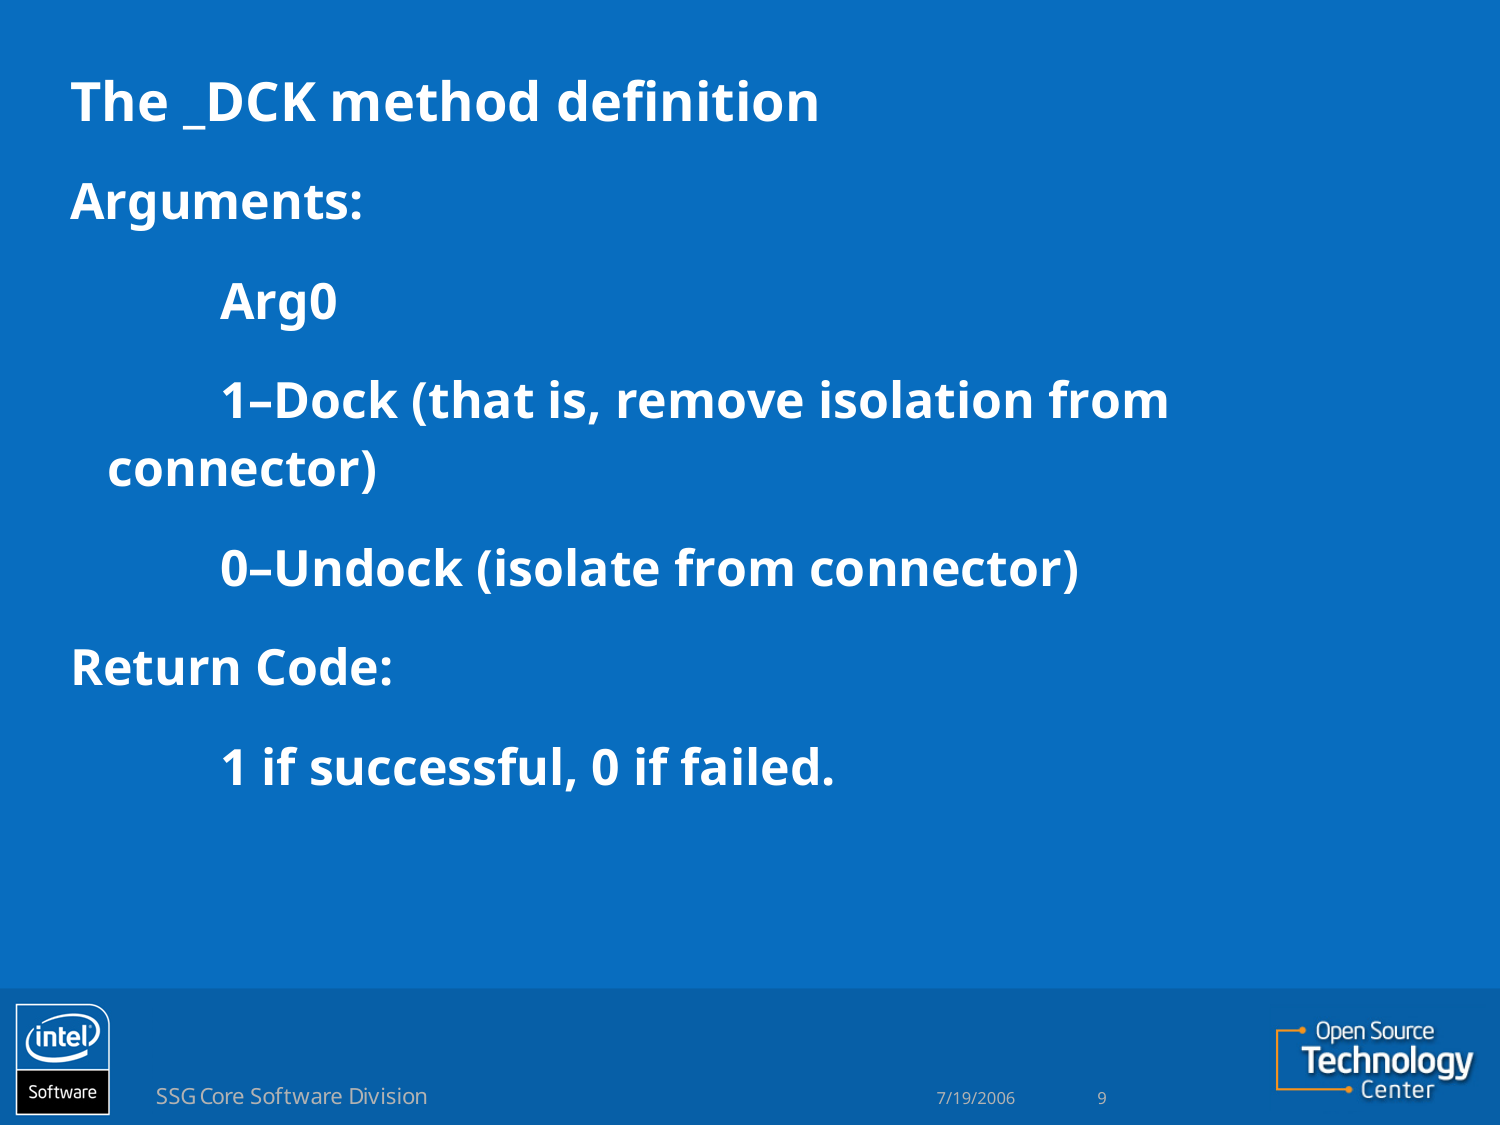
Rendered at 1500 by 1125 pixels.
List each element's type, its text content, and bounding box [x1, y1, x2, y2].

picture [0, 0, 1500, 1125]
title The _DCK method definition [70, 46, 1428, 155]
list Arguments: Arg0 1–Dock (that is, remove isolation from connector) 0–Undock (isolate from connector) Return Code: 1 if successful, 0 if failed. [70, 166, 1428, 966]
